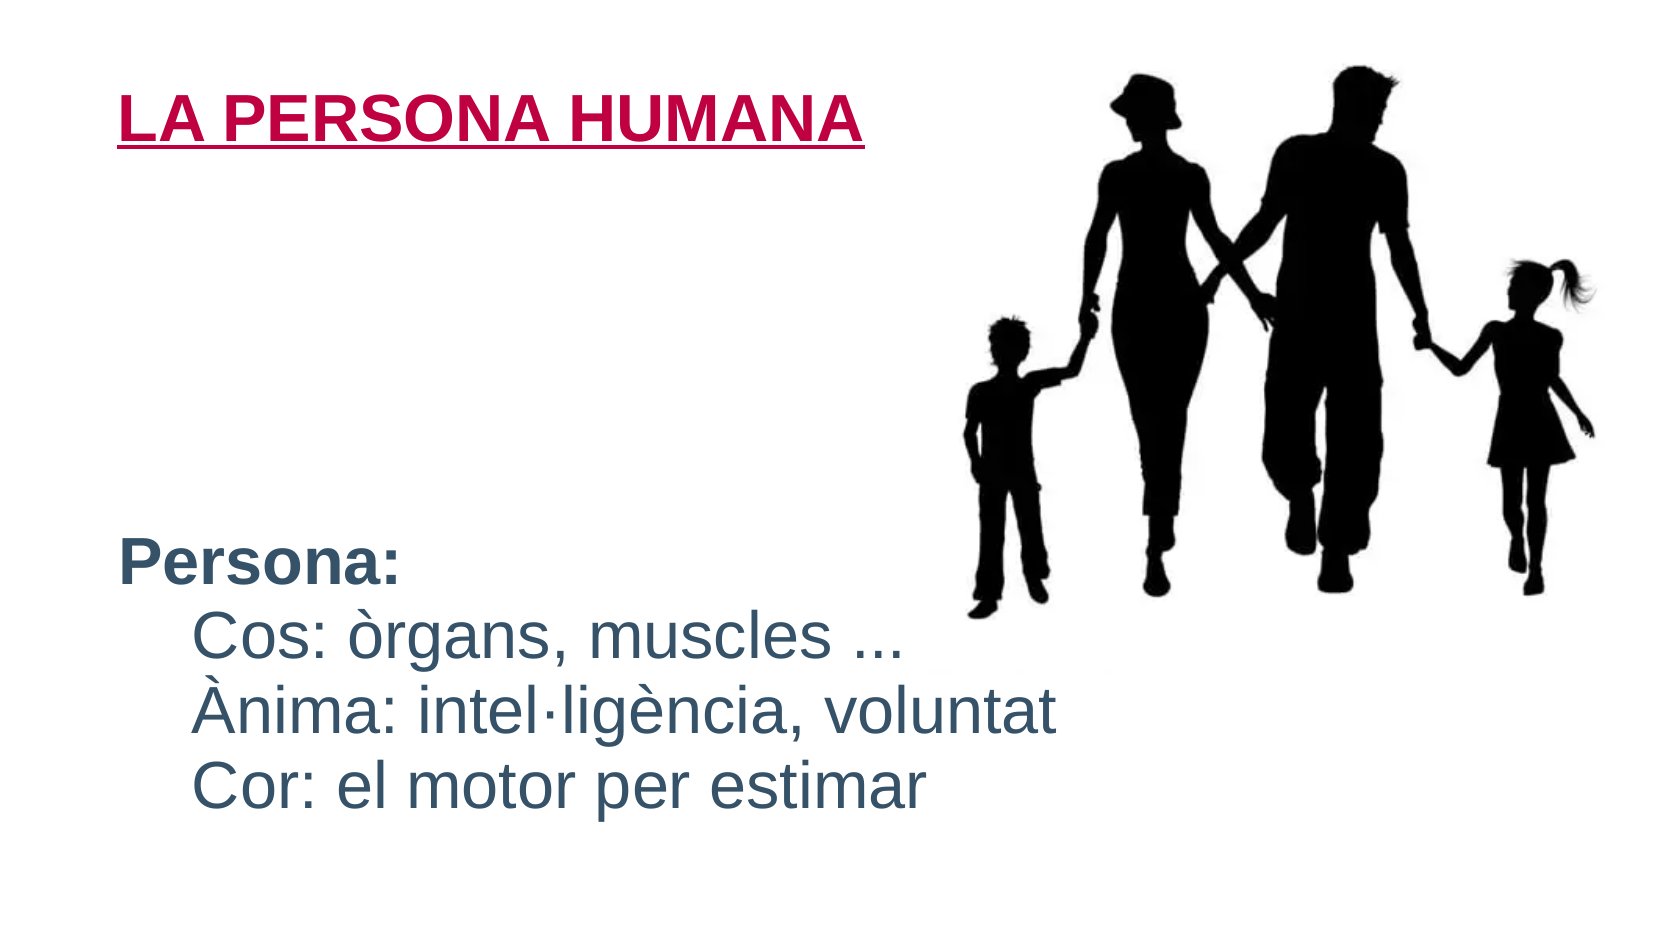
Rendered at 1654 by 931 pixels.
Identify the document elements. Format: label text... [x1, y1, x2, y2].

picture [909, 5, 1654, 674]
text_box LA PERSONA HUMANA [117, 70, 1051, 166]
subtitle Persona: Cos: òrgans, muscles ... Ànima: intel·ligència, voluntat Cor: el motor per estimar [118, 519, 1170, 827]
